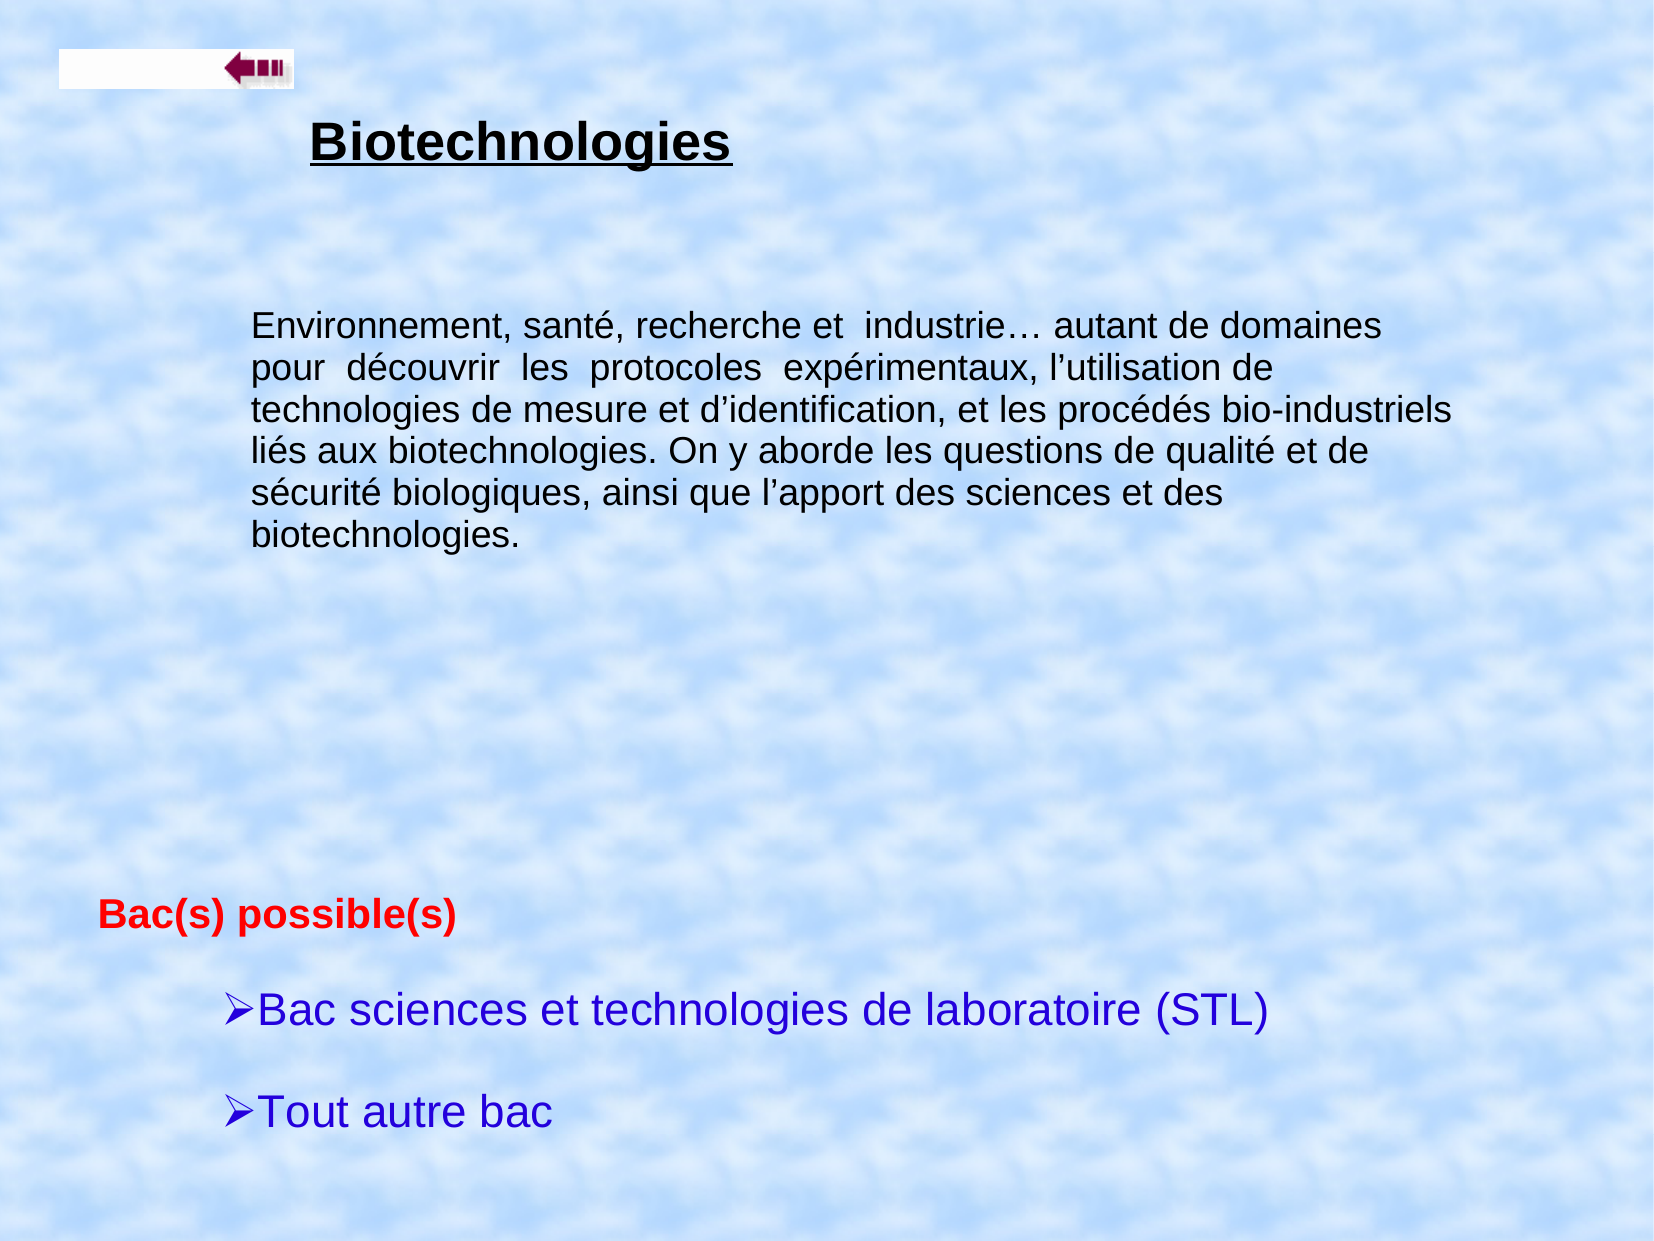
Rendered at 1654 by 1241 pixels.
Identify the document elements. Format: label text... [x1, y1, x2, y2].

text_box Bac(s) possible(s) [82, 883, 473, 945]
picture [0, 0, 1654, 1241]
text_box Bac sciences et technologies de laboratoire (STL) Tout autre bac [206, 974, 1359, 1123]
text_box Environnement, santé, recherche et industrie… autant de domaines pour découvrir les protocoles expérimentaux, l’utilisation de technologies de mesure et d’identification, et les procédés bio-industriels liés aux biotechnologies. On y aborde les questions de qualité et de sécurité biologiques, ainsi que l’apport des sciences et des biotechnologies. [236, 295, 1477, 681]
text_box Biotechnologies [295, 100, 798, 178]
